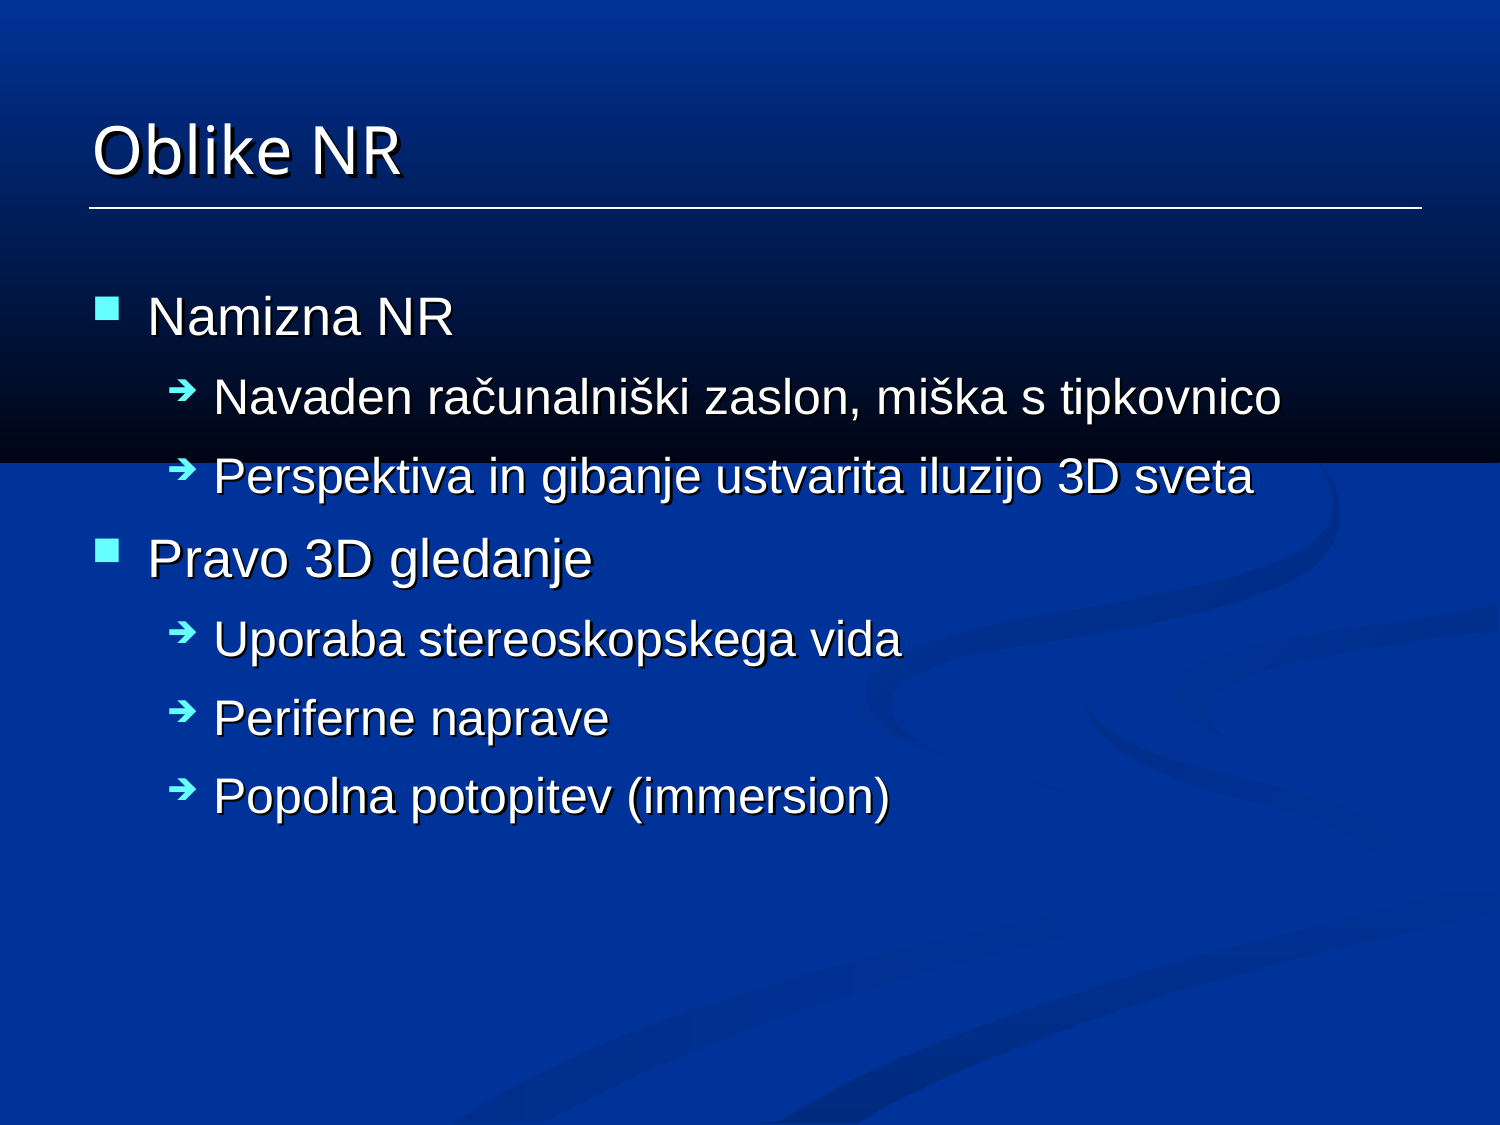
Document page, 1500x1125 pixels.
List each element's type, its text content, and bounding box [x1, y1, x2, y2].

list Namizna NR Navaden računalniški zaslon, miška s tipkovnico Perspektiva in gibanje ustvarita iluzijo 3D sveta Pravo 3D gledanje Uporaba stereoskopskega vida Periferne naprave Popolna potopitev (immersion) [76, 267, 1447, 1071]
text_box Oblike NR [76, 54, 1352, 242]
